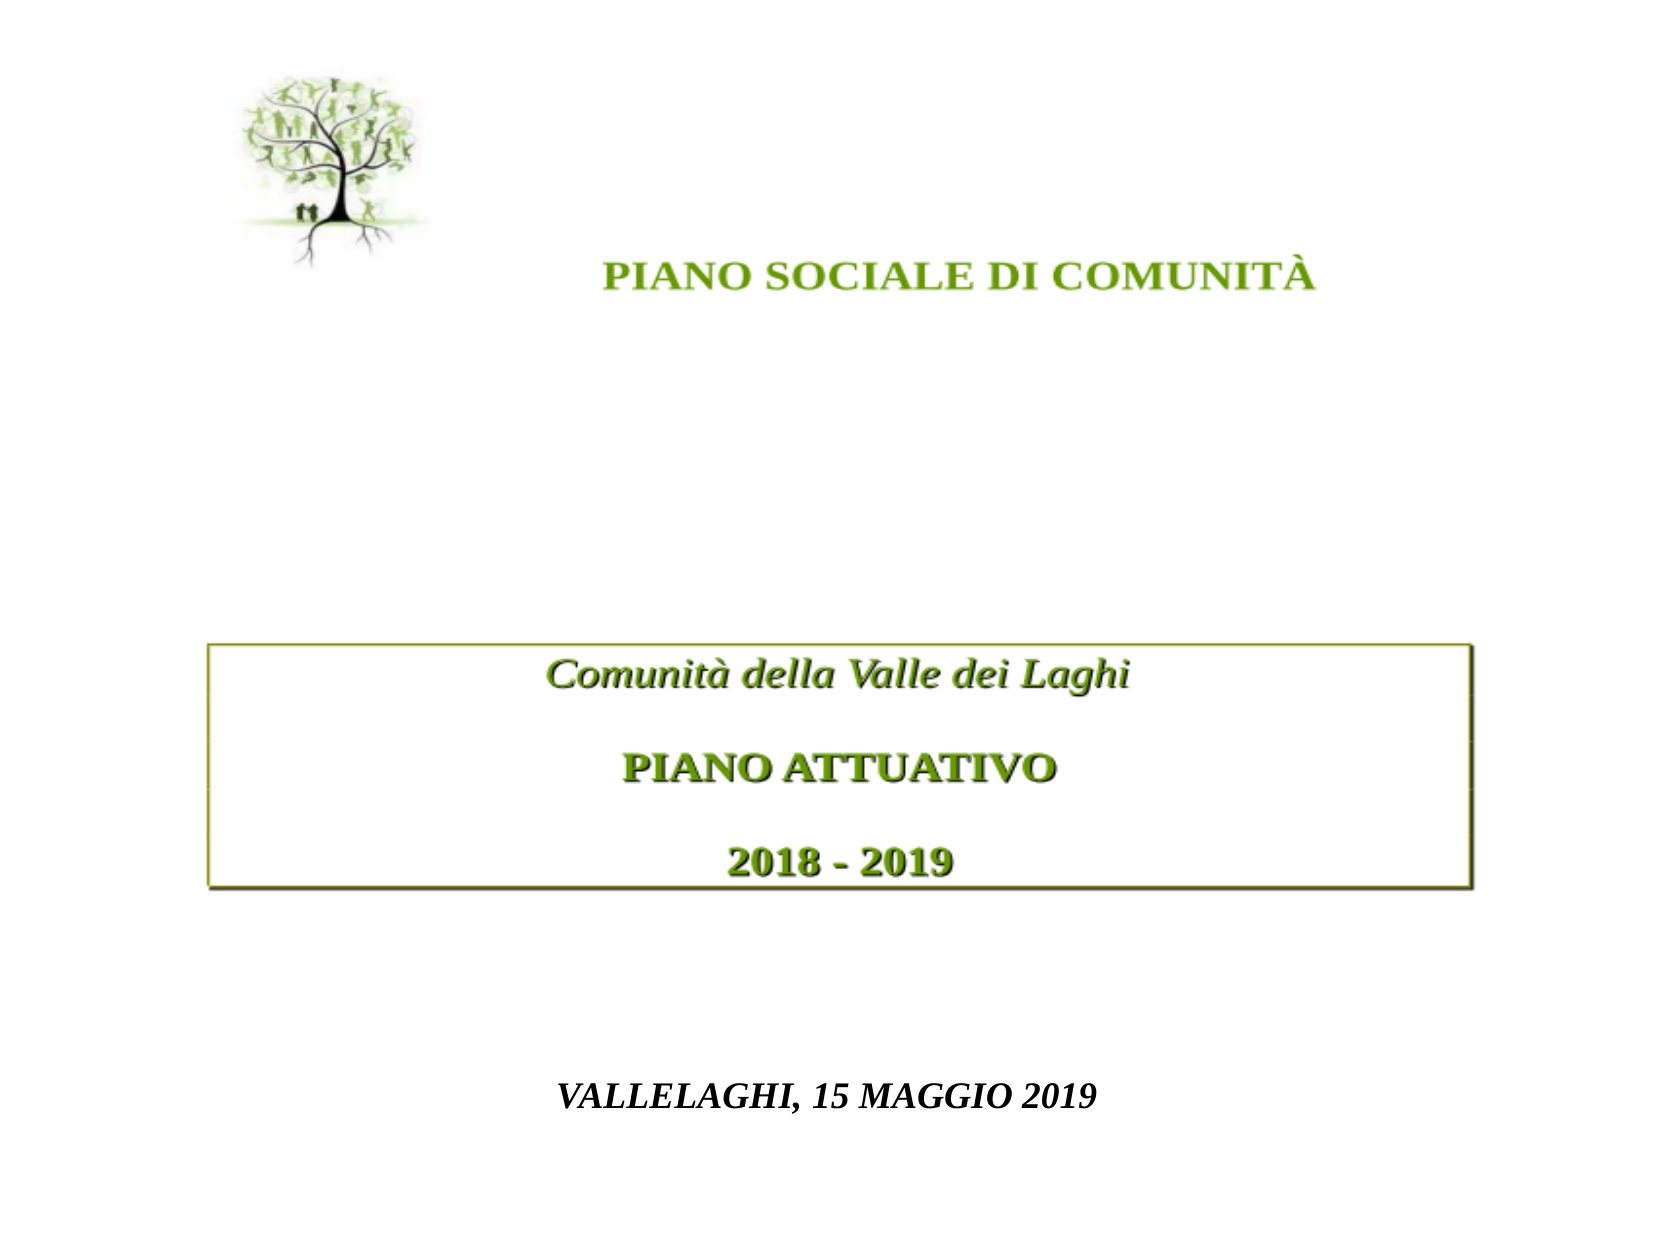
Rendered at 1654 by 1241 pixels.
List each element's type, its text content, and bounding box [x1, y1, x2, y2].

picture [188, 52, 1489, 910]
list VALLELAGHI, 15 MAGGIO 2019 [82, 437, 1571, 1157]
